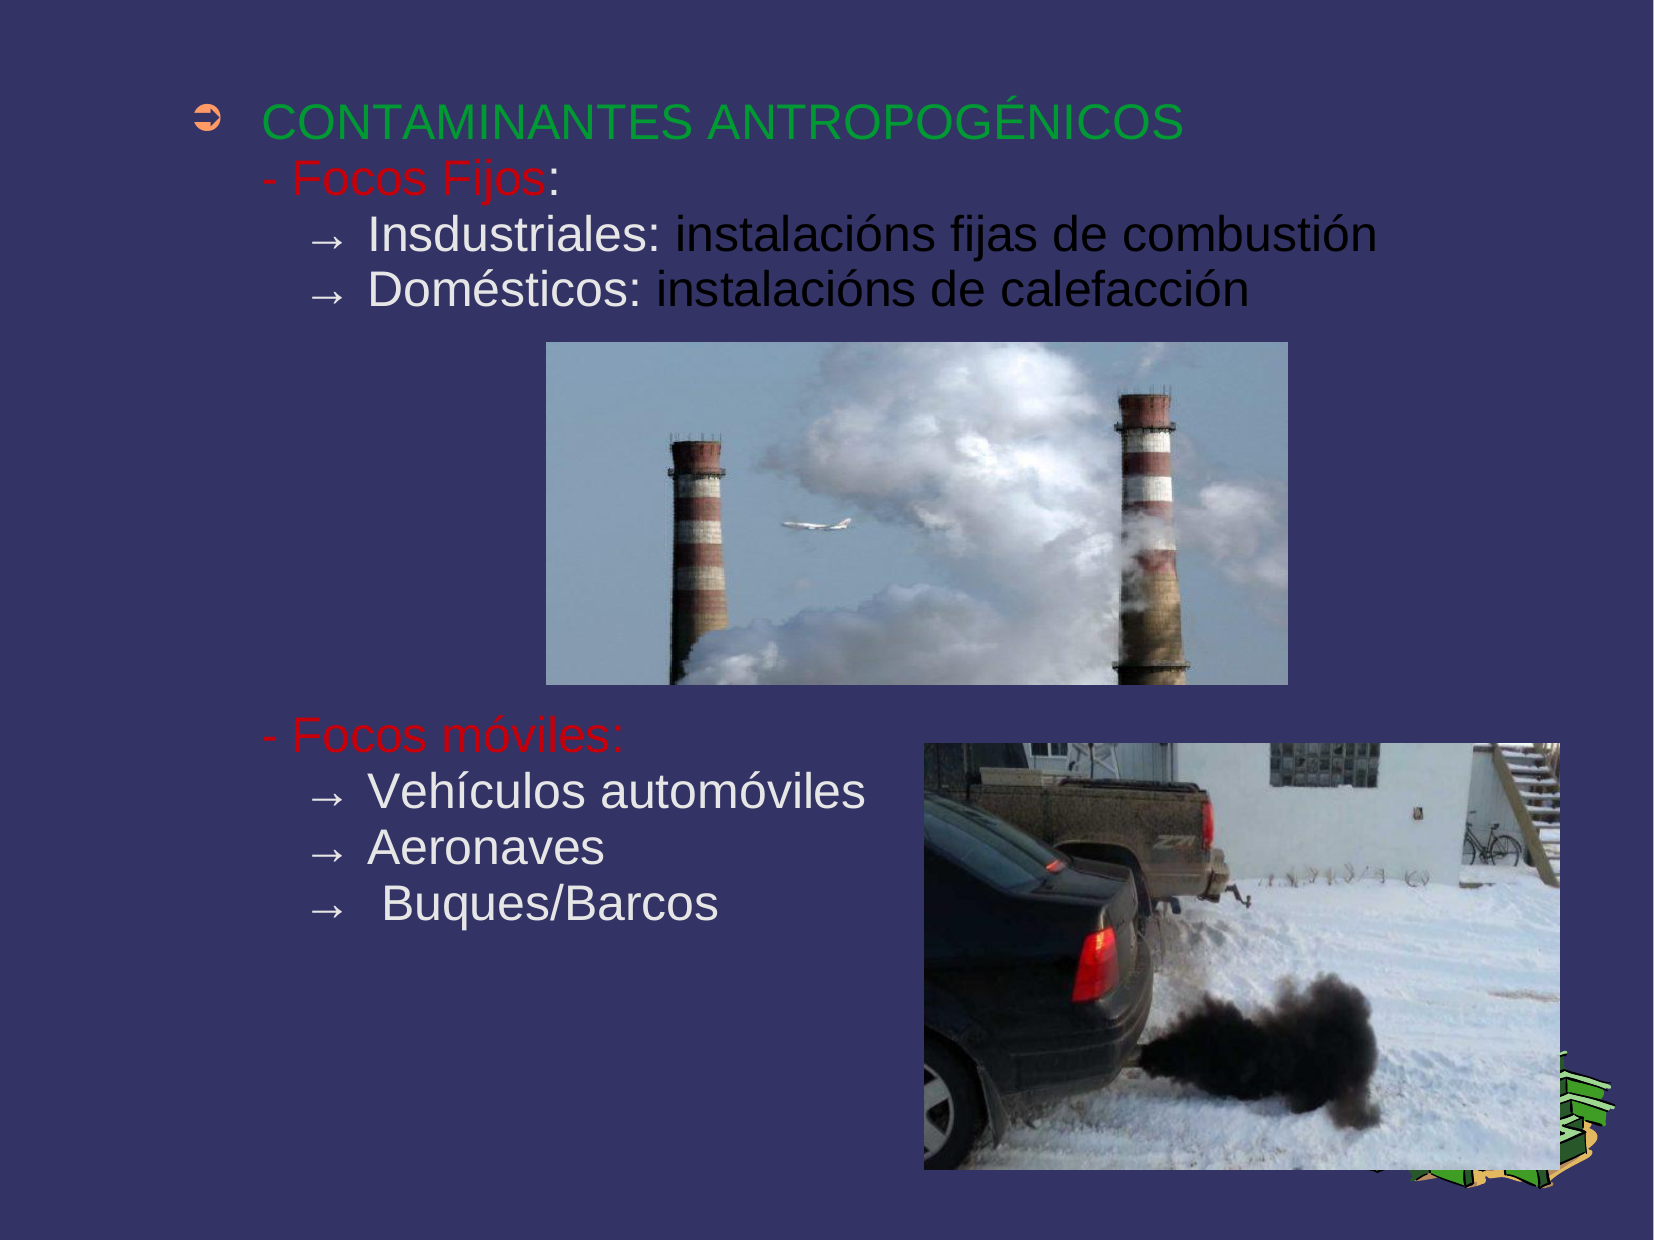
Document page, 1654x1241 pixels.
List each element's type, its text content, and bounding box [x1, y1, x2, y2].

list CONTAMINANTES ANTROPOGÉNICOS - Focos Fijos: → Insdustriales: instalacións fijas de combustión → Domésticos: instalacións de calefacción - Focos móviles: → Vehículos automóviles → Aeronaves → Buques/Barcos [178, 94, 1570, 1147]
picture [546, 342, 1288, 685]
picture [924, 743, 1560, 1170]
